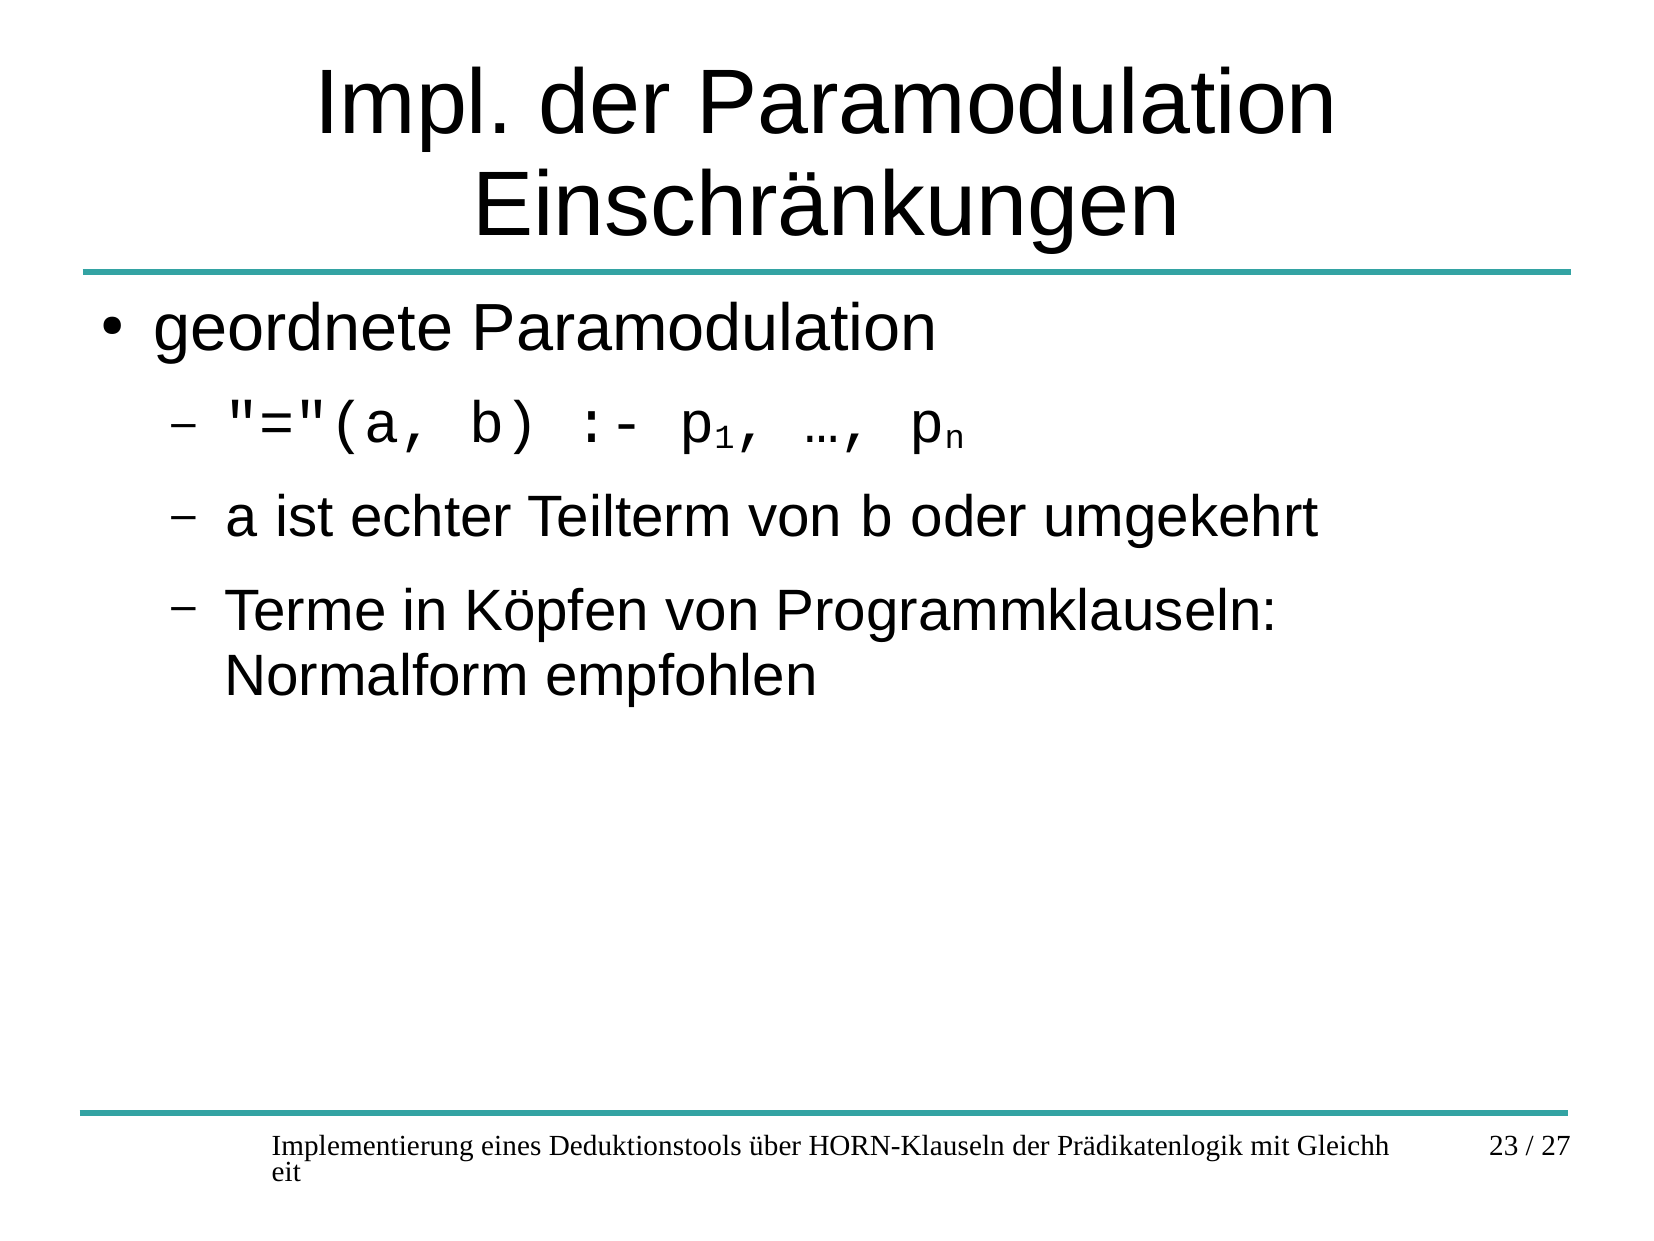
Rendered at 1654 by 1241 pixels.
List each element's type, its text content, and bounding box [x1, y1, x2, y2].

title Impl. der Paramodulation Einschränkungen [82, 49, 1571, 257]
list geordnete Paramodulation "="(a, b) :- p1, …, pn a ist echter Teilterm von b oder umgekehrt Terme in Köpfen von Programmklauseln: Normalform empfohlen [82, 290, 1538, 1099]
